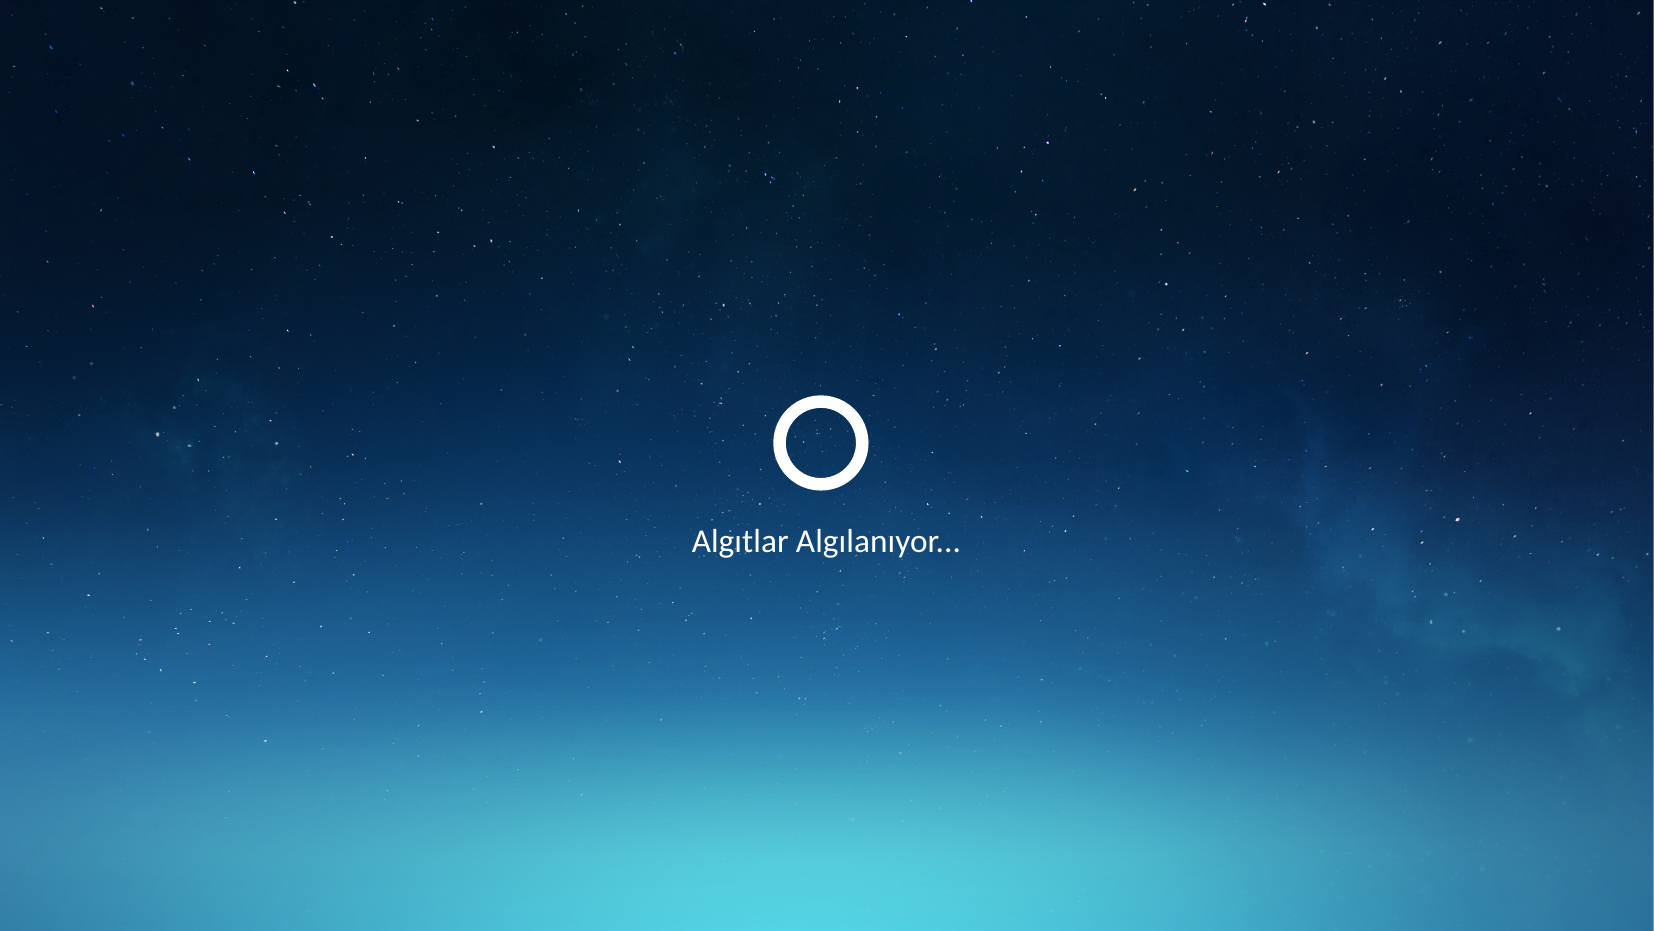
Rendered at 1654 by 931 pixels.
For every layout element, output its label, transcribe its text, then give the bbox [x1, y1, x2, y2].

text_box Algıtlar Algılanıyor... [555, 519, 1099, 568]
picture [0, 0, 1654, 931]
